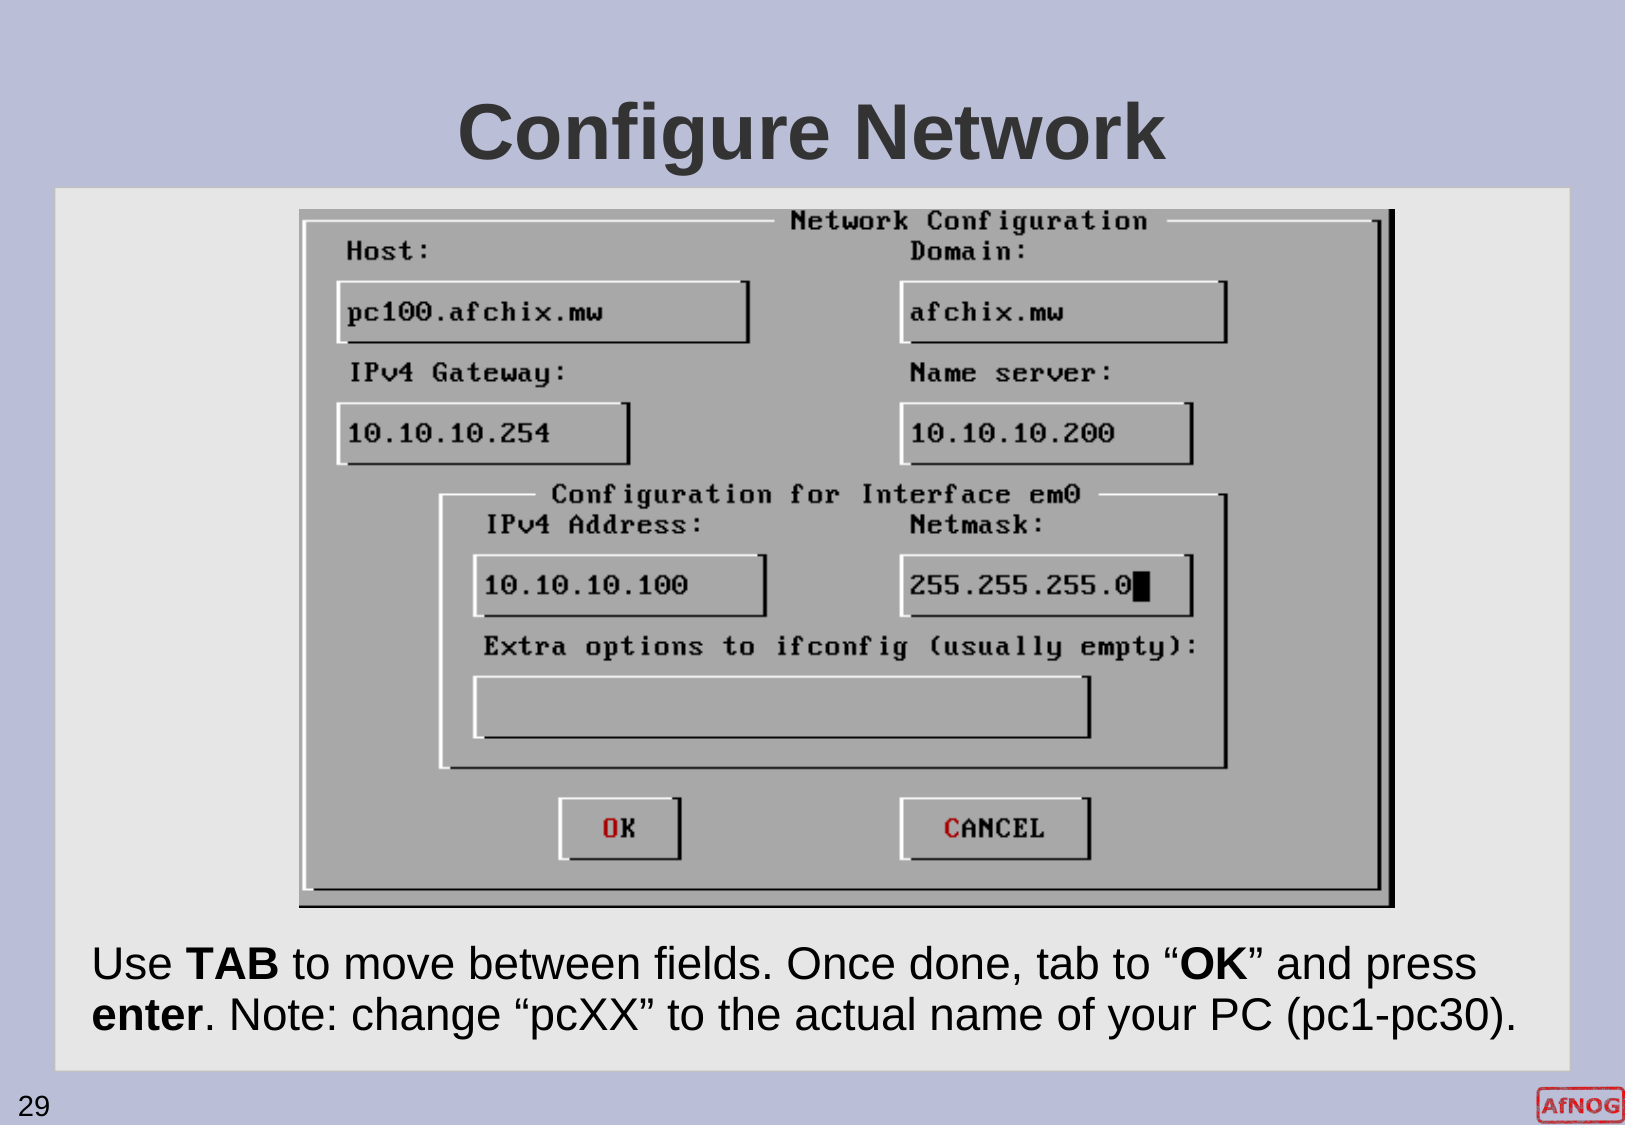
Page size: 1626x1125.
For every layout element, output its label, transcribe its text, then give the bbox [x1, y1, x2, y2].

text_box Configure Network [54, 44, 1571, 215]
picture [299, 209, 1395, 908]
picture [1535, 1085, 1626, 1125]
text_box Use TAB to move between fields. Once done, tab to “OK” and press enter. Note: change “pcXX” to the actual name of your PC (pc1-pc30). [76, 927, 1536, 1043]
